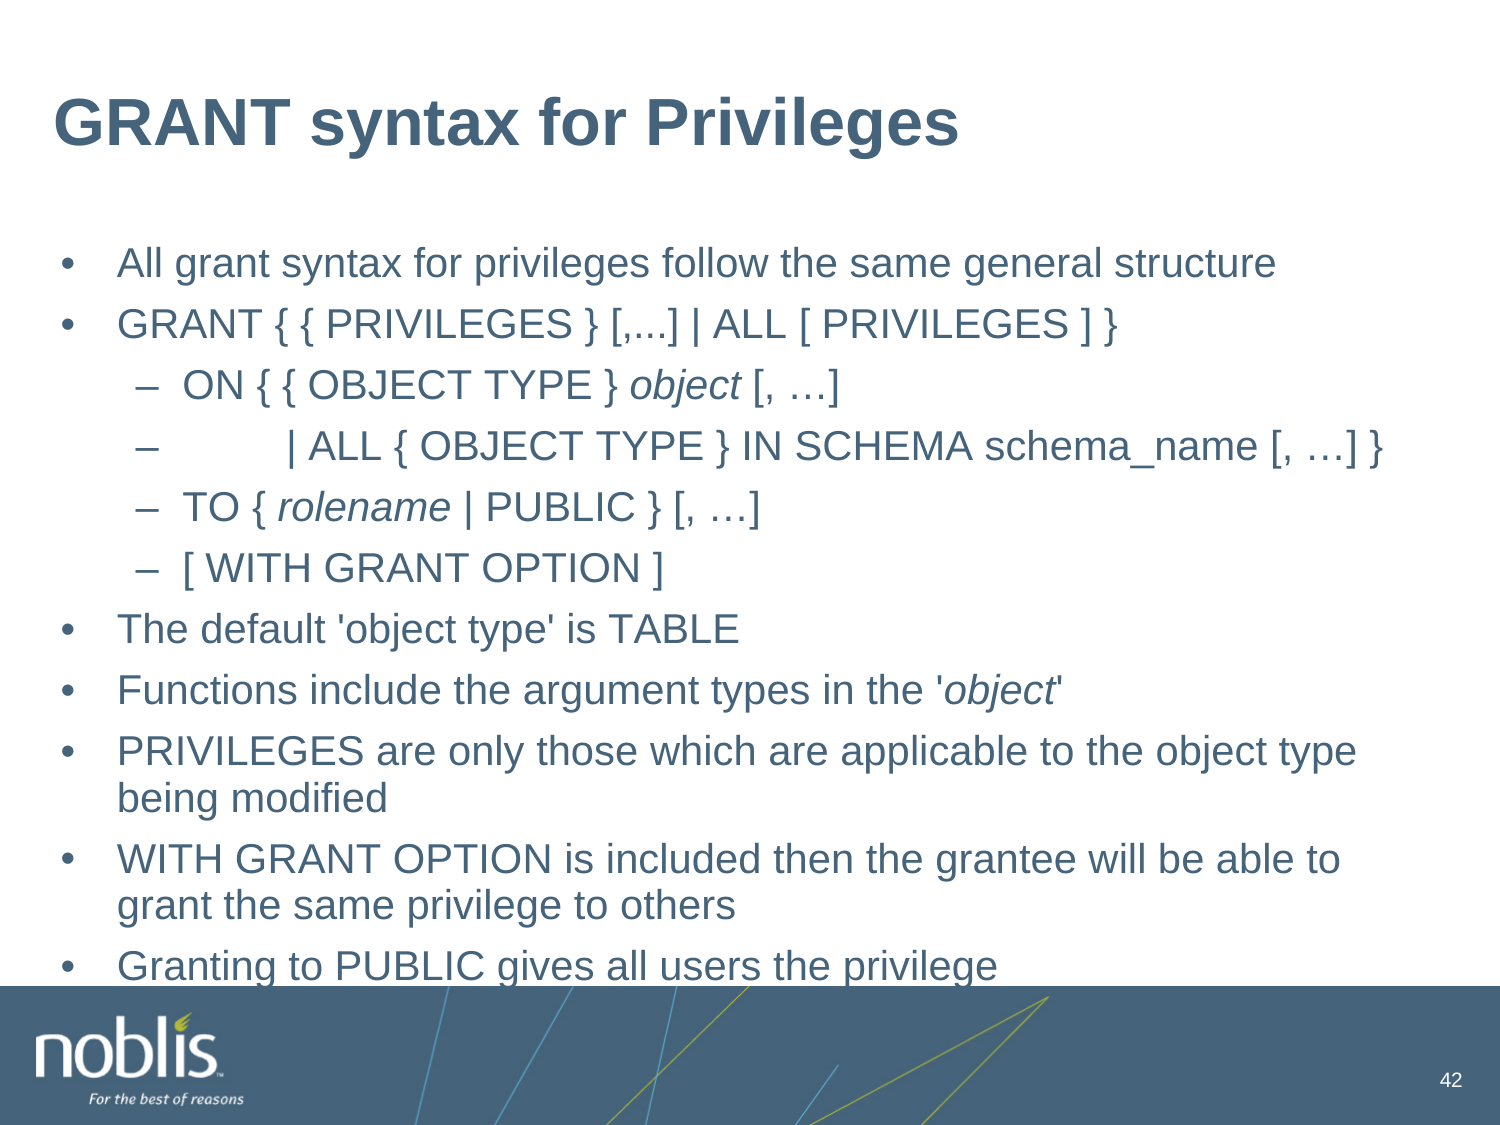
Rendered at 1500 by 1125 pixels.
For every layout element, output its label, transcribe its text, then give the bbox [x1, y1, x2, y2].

picture [0, 986, 1500, 1125]
title GRANT syntax for Privileges [53, 38, 1438, 211]
list All grant syntax for privileges follow the same general structure GRANT { { PRIVILEGES } [,...] | ALL [ PRIVILEGES ] } ON { { OBJECT TYPE } object [, …] | ALL { OBJECT TYPE } IN SCHEMA schema_name [, …] } TO { rolename | PUBLIC } [, …] [ WITH GRANT OPTION ] The default 'object type' is TABLE Functions include the argument types in the 'object' PRIVILEGES are only those which are applicable to the object type being modified WITH GRANT OPTION is included then the grantee will be able to grant the same privilege to others Granting to PUBLIC gives all users the privilege [60, 239, 1437, 990]
